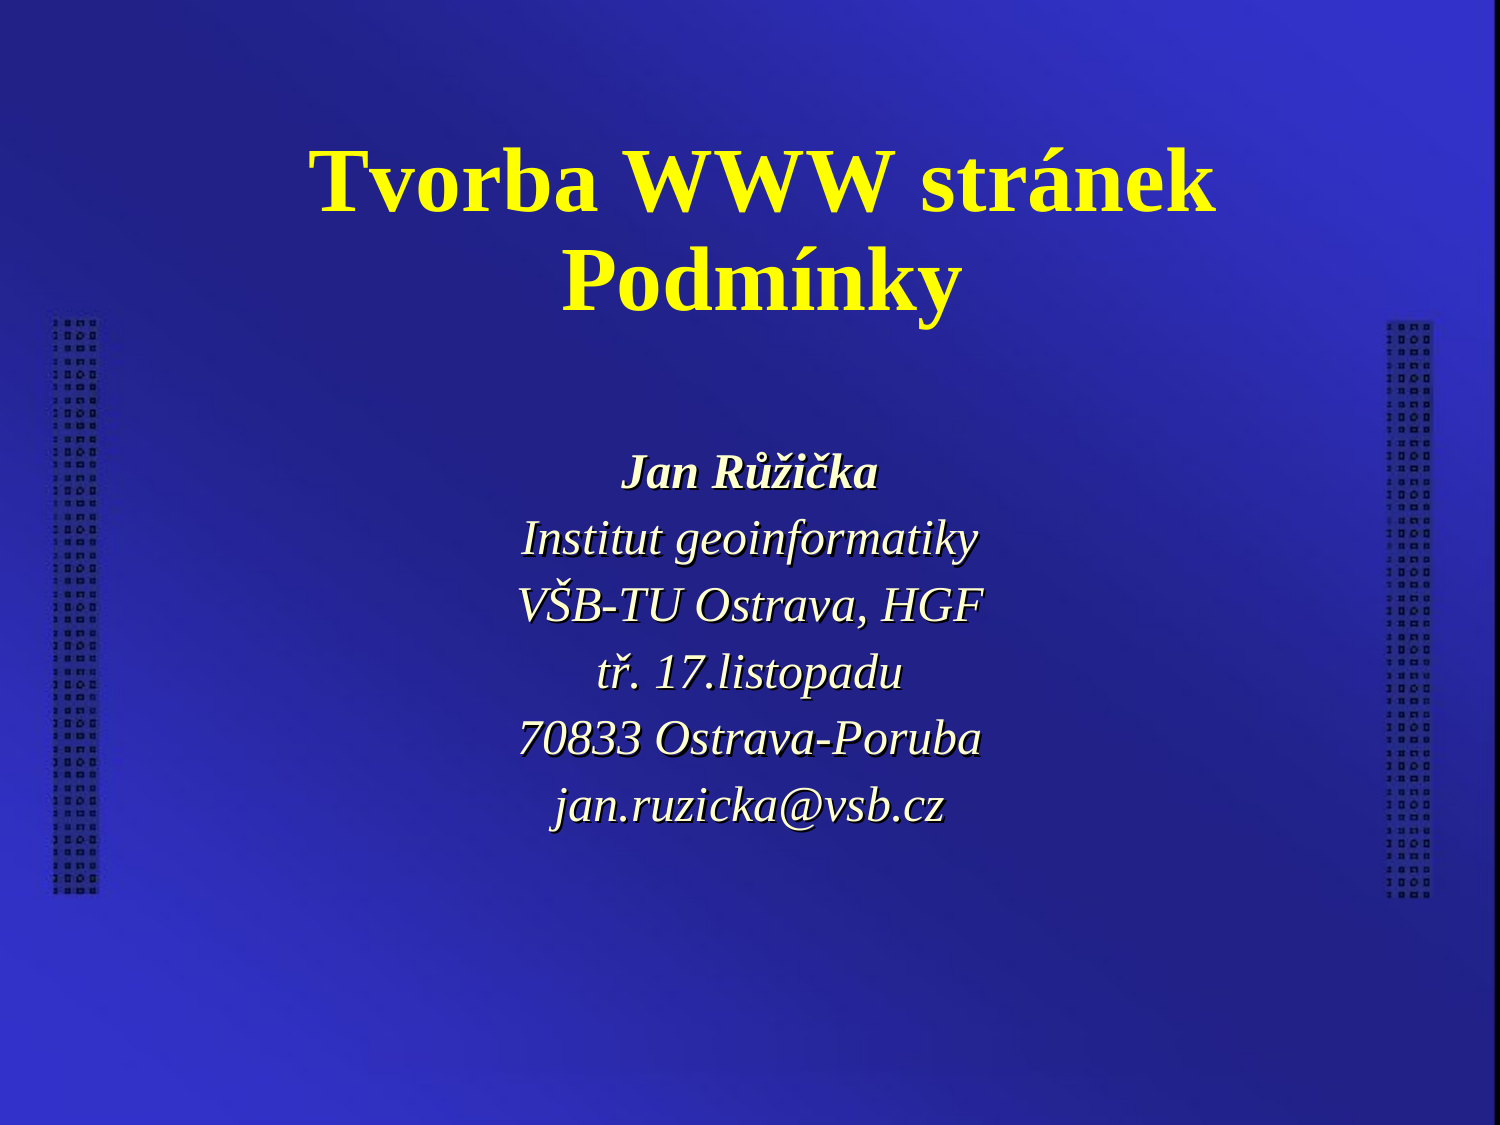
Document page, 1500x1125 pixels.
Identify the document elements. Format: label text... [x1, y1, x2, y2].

subtitle Jan Růžička Institut geoinformatiky VŠB-TU Ostrava, HGF tř. 17.listopadu 70833 Ostrava-Poruba jan.ruzicka@vsb.cz [225, 437, 1276, 925]
title Tvorba WWW stránek Podmínky [125, 104, 1401, 358]
picture [0, 0, 1500, 1125]
